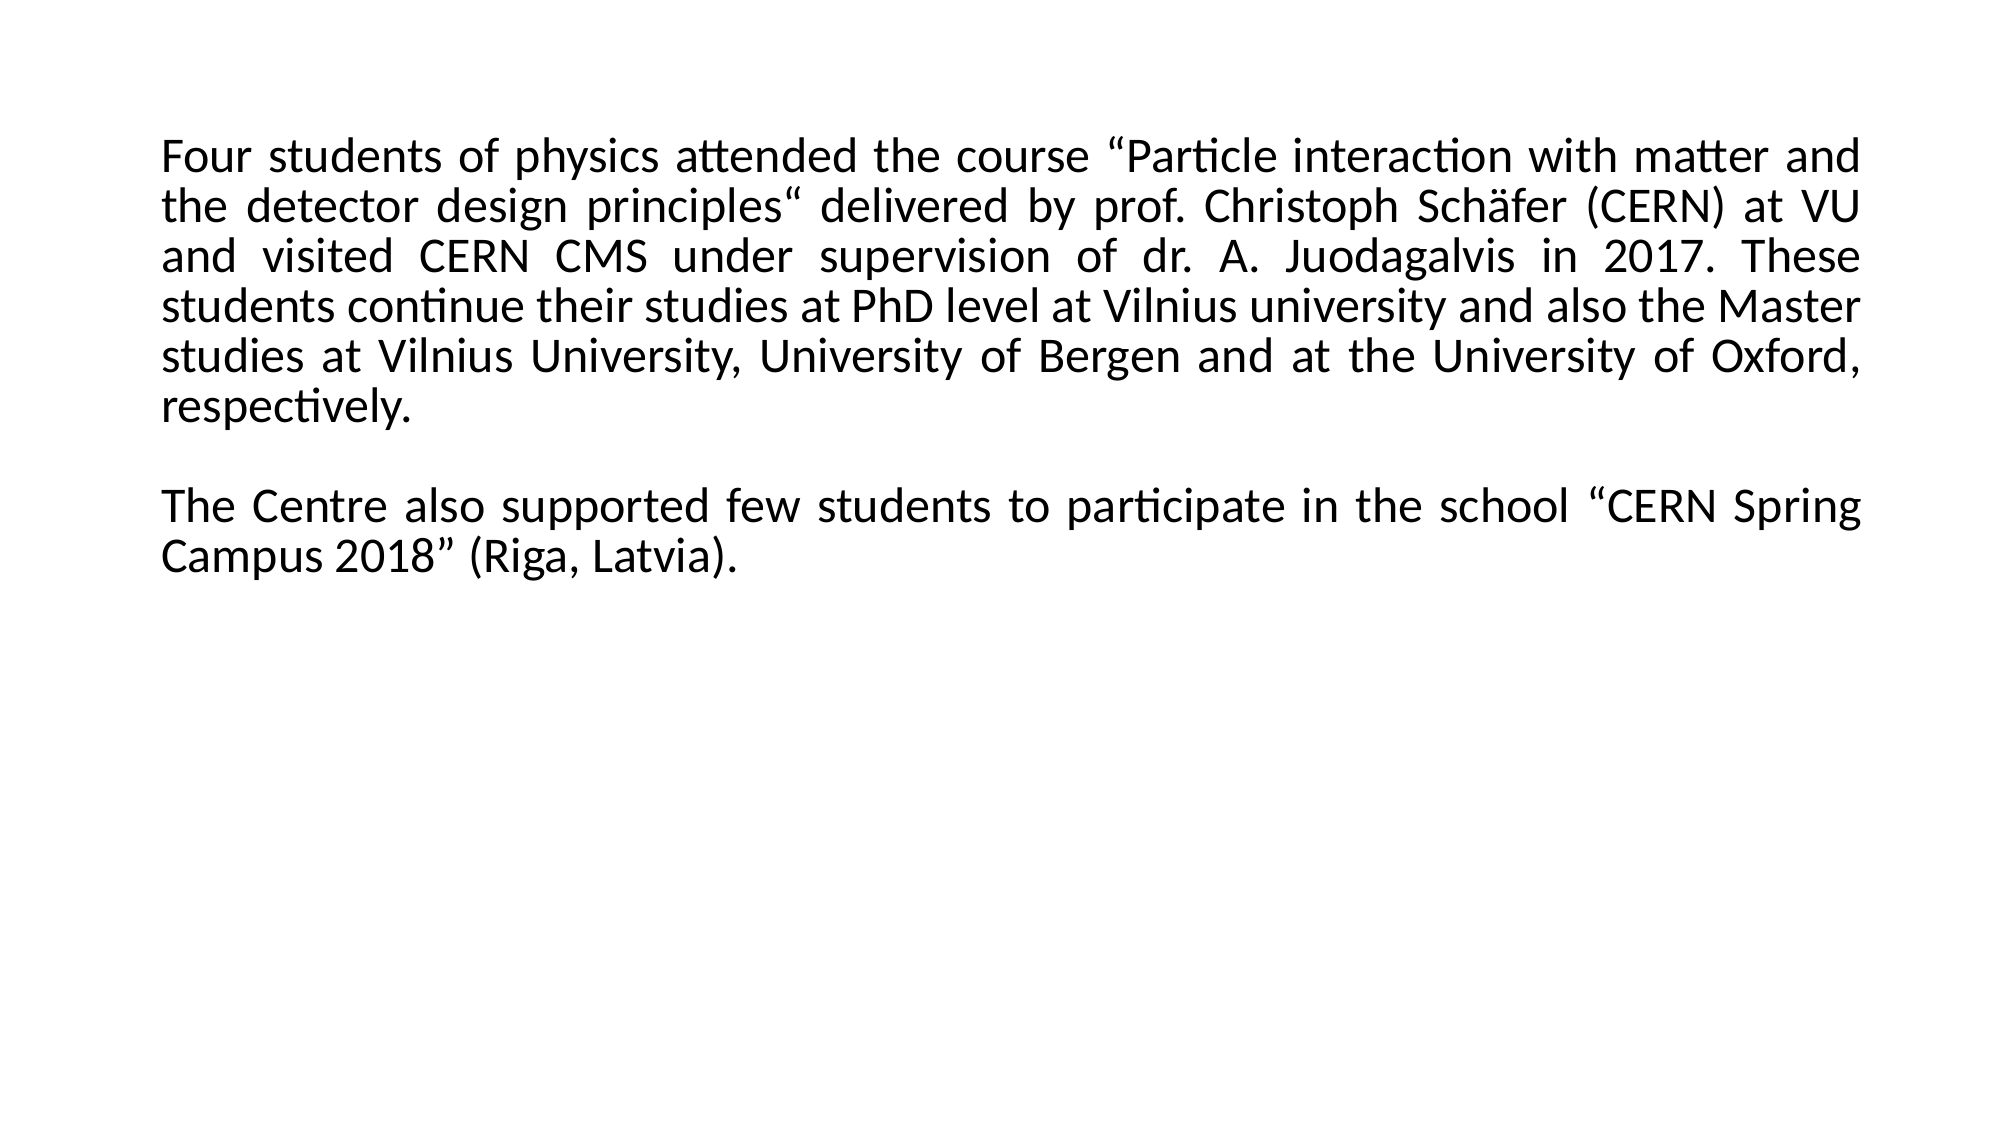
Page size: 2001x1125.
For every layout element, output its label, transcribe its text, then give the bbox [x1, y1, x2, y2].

text_box Four students of physics attended the course “Particle interaction with matter and the detector design principles“ delivered by prof. Christoph Schäfer (CERN) at VU and visited CERN CMS under supervision of dr. A. Juodagalvis in 2017. These students continue their studies at PhD level at Vilnius university and also the Master studies at Vilnius University, University of Bergen and at the University of Oxford, respectively. The Centre also supported few students to participate in the school “CERN Spring Campus 2018” (Riga, Latvia). [146, 128, 1878, 593]
